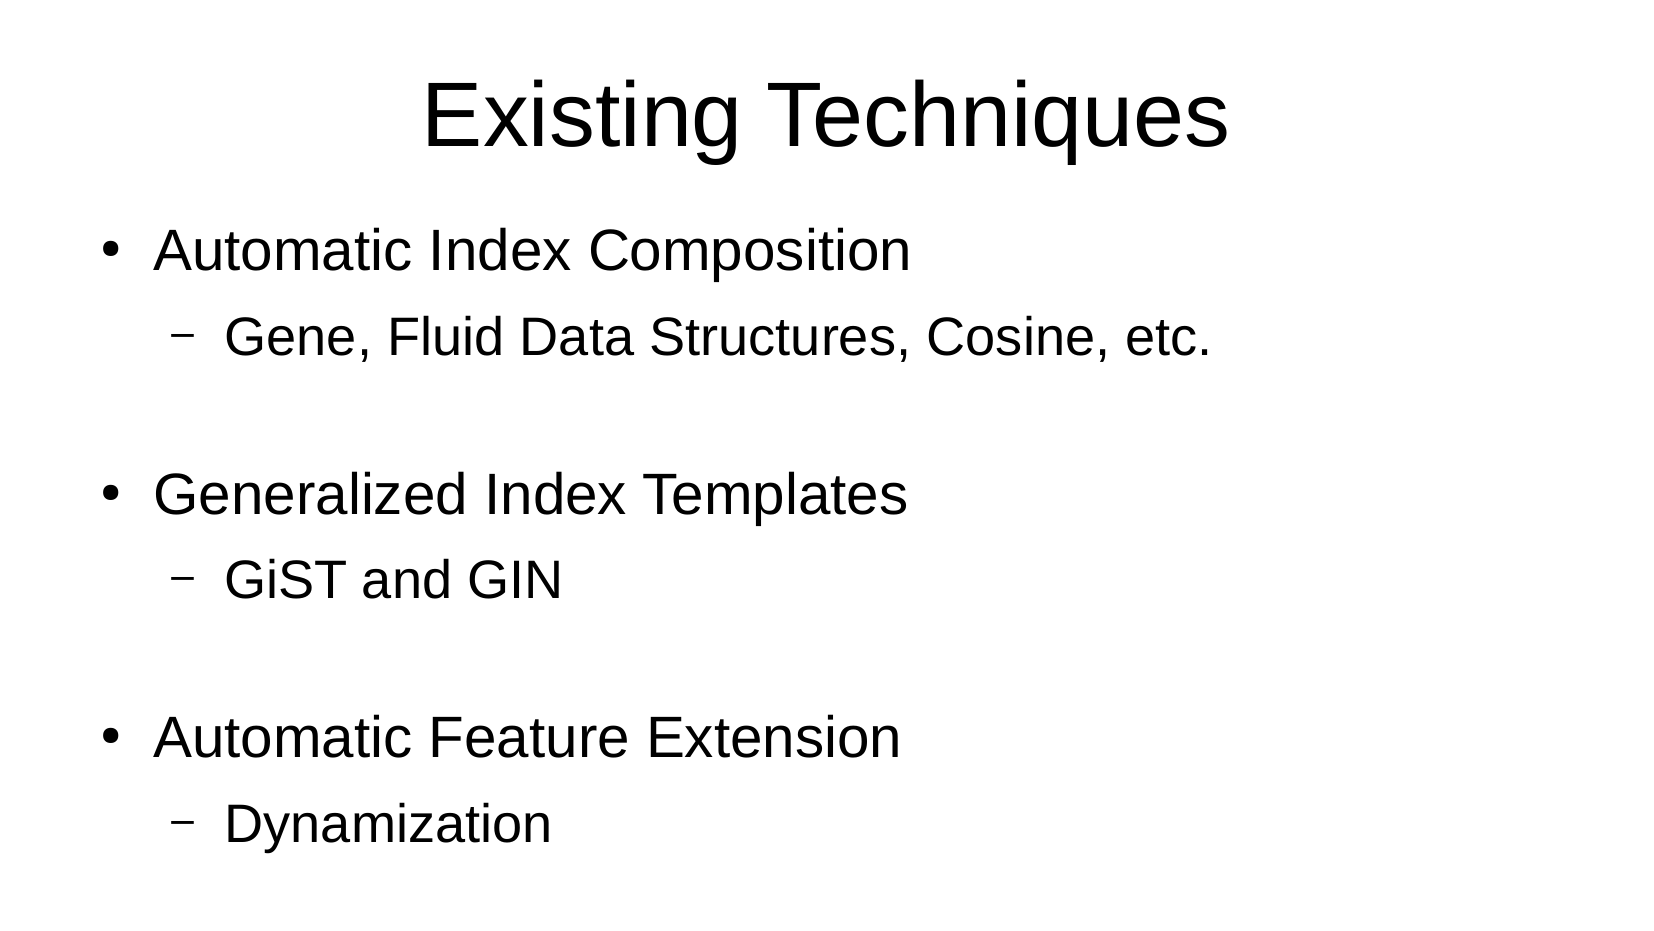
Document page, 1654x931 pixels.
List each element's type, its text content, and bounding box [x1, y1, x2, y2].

list Automatic Index Composition Gene, Fluid Data Structures, Cosine, etc. Generalized Index Templates GiST and GIN Automatic Feature Extension Dynamization [82, 217, 1571, 931]
title Existing Techniques [82, 37, 1571, 193]
